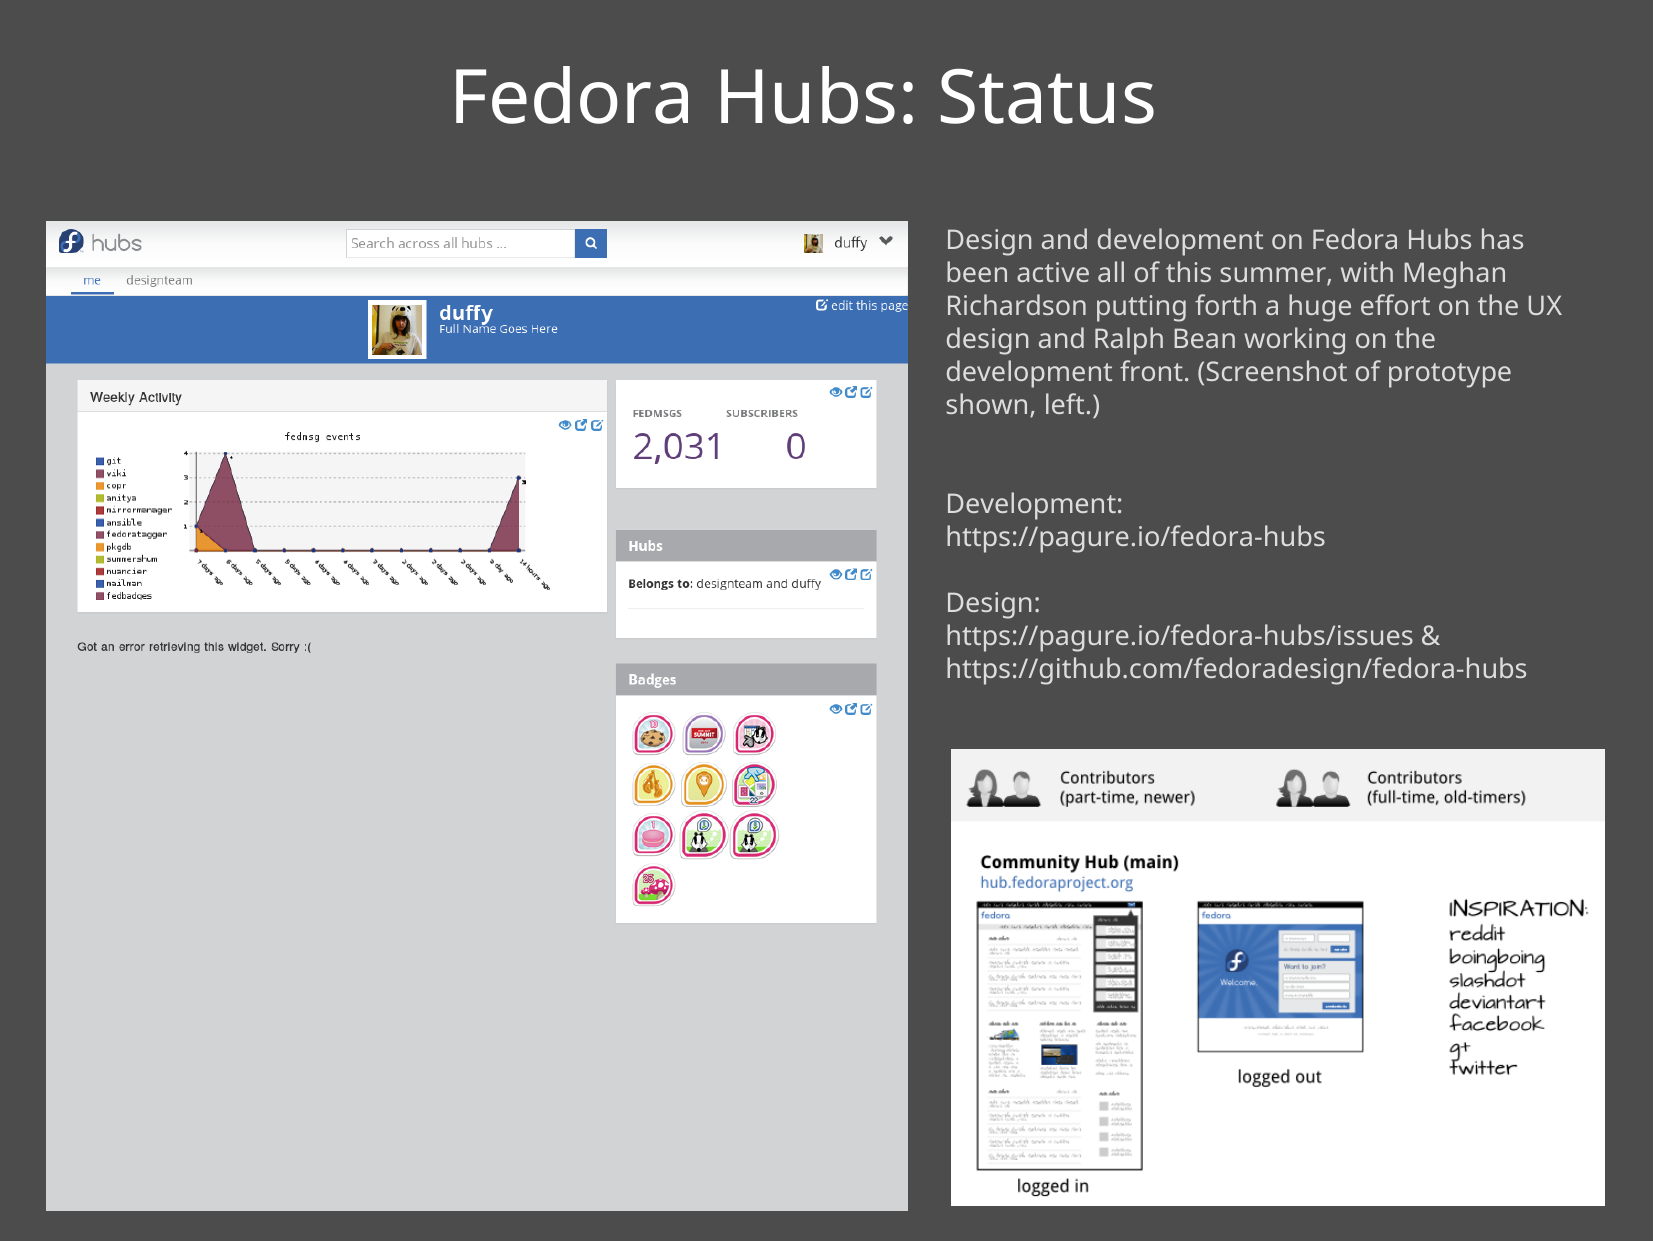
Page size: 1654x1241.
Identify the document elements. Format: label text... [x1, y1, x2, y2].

title Design and development on Fedora Hubs has been active all of this summer, with Meghan Richardson putting forth a huge effort on the UX design and Ralph Bean working on the development front. (Screenshot of prototype shown, left.) Development: https://pagure.io/fedora-hubs Design: https://pagure.io/fedora-hubs/issues & https://github.com/fedoradesign/fedora-hubs [945, 218, 1590, 760]
picture [951, 749, 1605, 1206]
picture [46, 221, 908, 1211]
title Fedora Hubs: Status [53, 0, 1554, 233]
